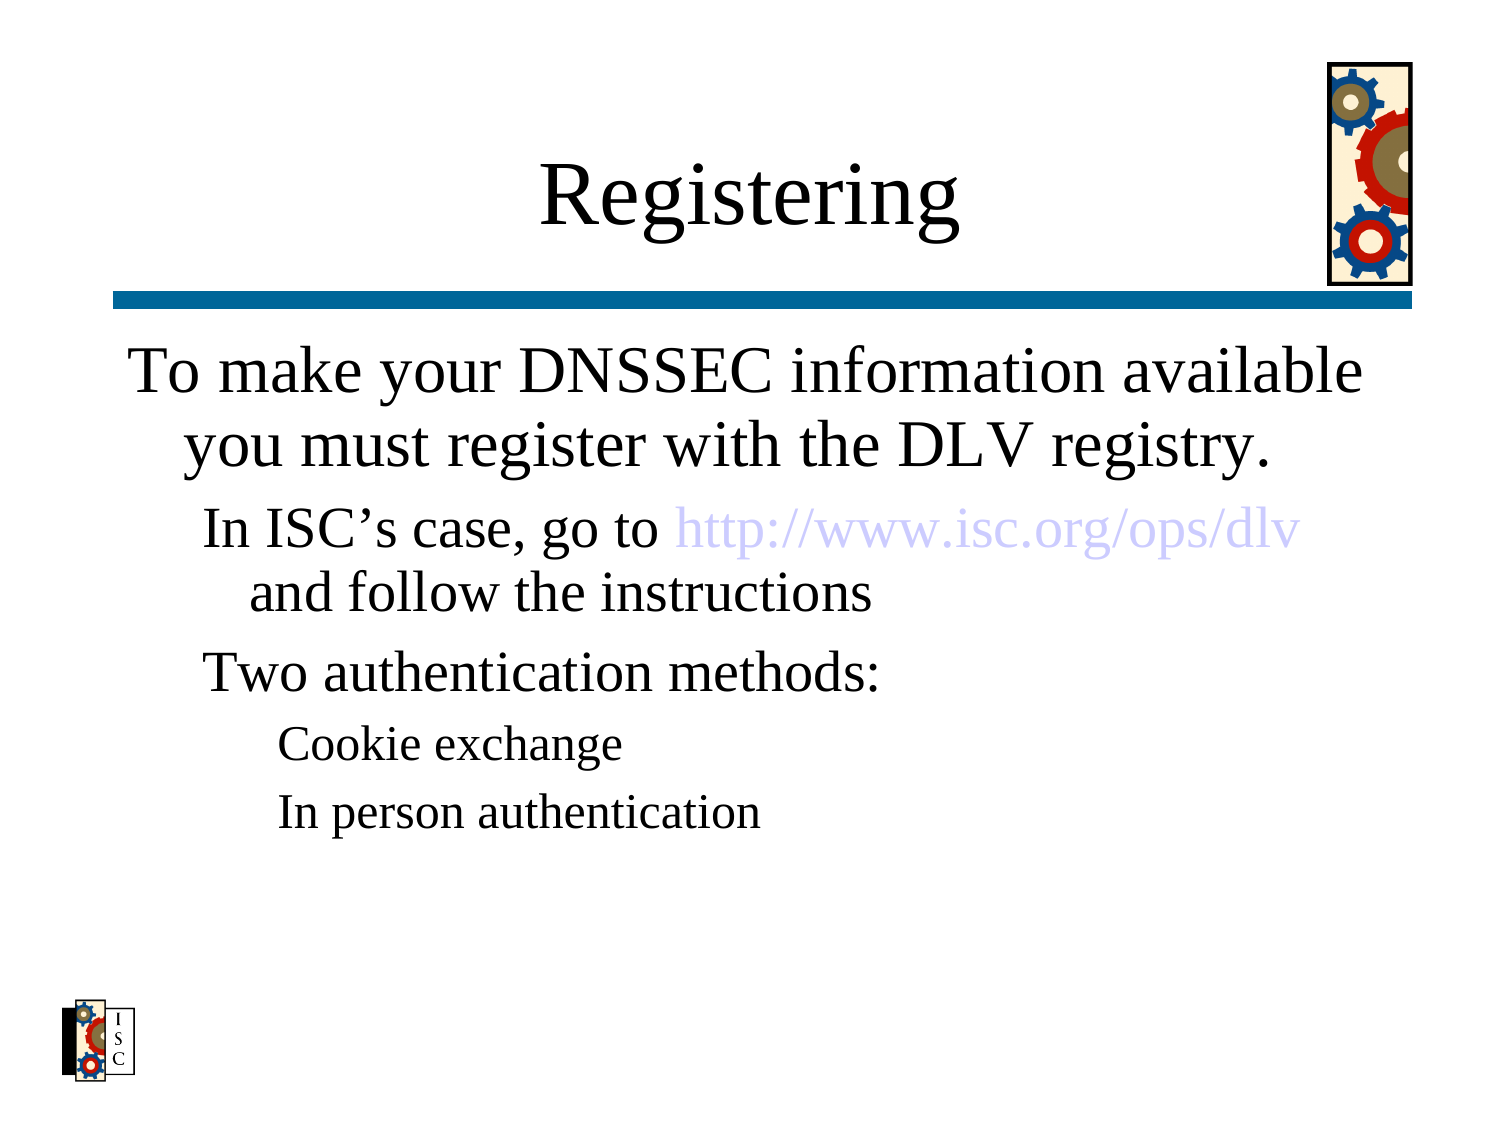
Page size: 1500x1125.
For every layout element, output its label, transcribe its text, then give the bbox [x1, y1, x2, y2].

list To make your DNSSEC information available you must register with the DLV registry. In ISC’s case, go to http://www.isc.org/ops/dlv and follow the instructions Two authentication methods: Cookie exchange In person authentication [112, 324, 1388, 1001]
picture [1327, 62, 1413, 286]
title Registering [112, 99, 1388, 288]
picture [62, 999, 135, 1082]
